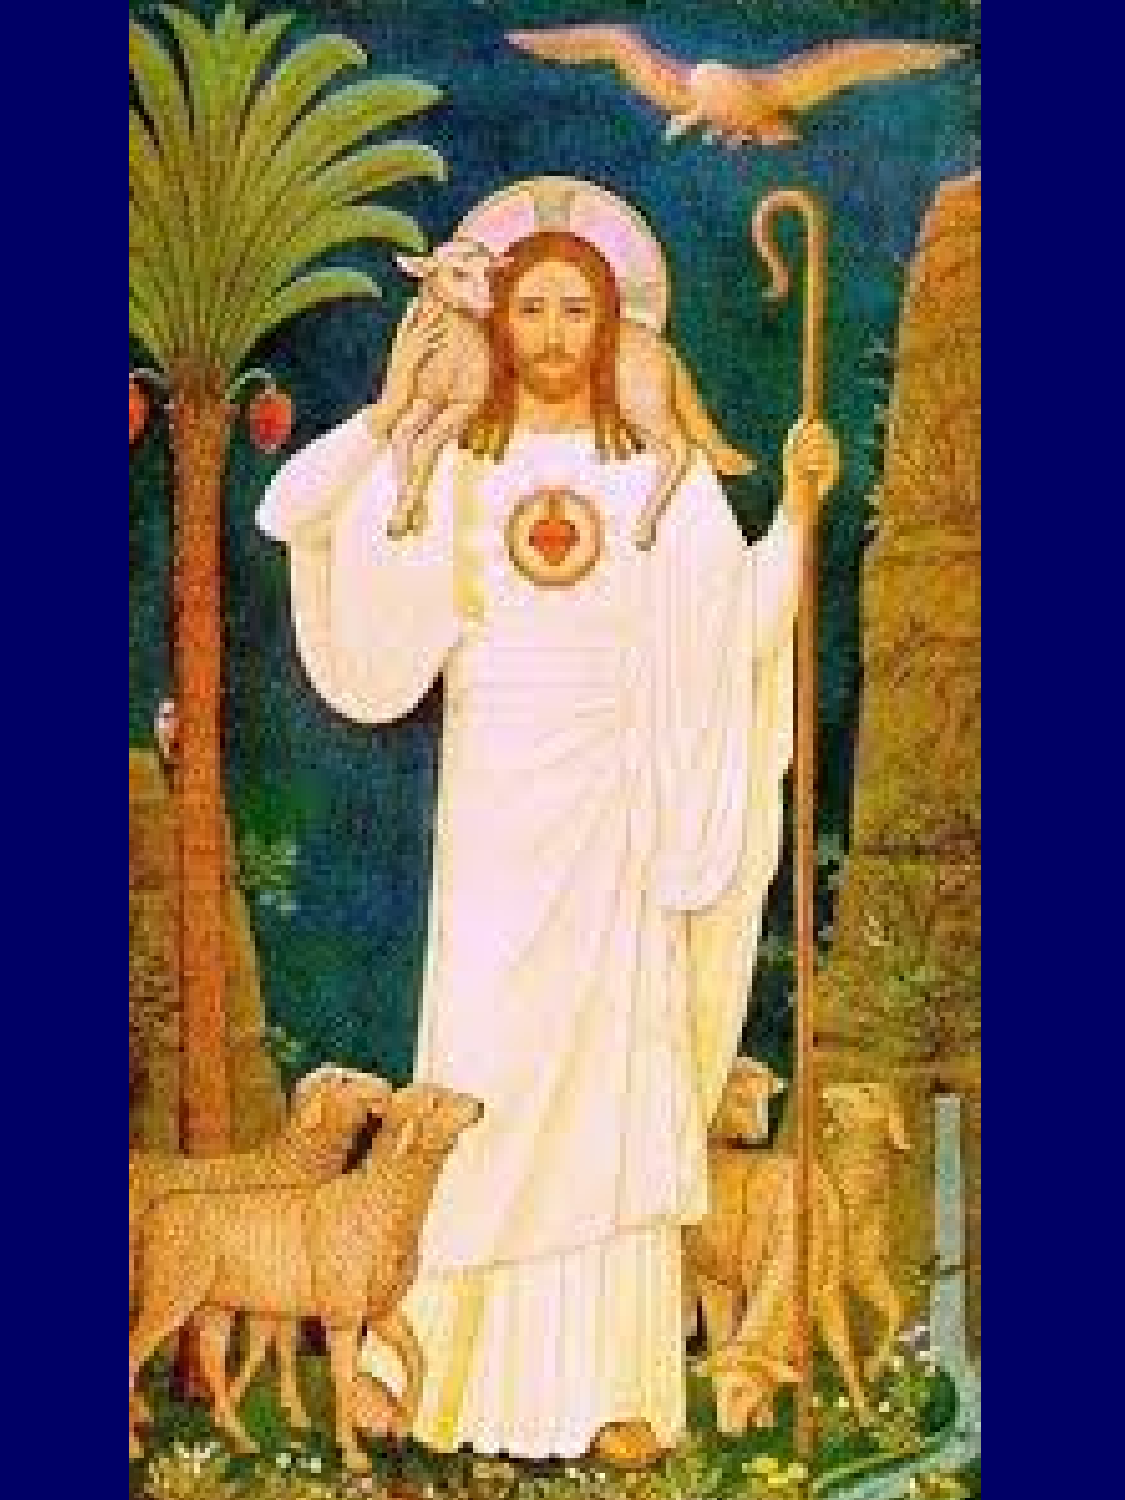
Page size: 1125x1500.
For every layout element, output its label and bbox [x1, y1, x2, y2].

picture [129, 0, 981, 1500]
